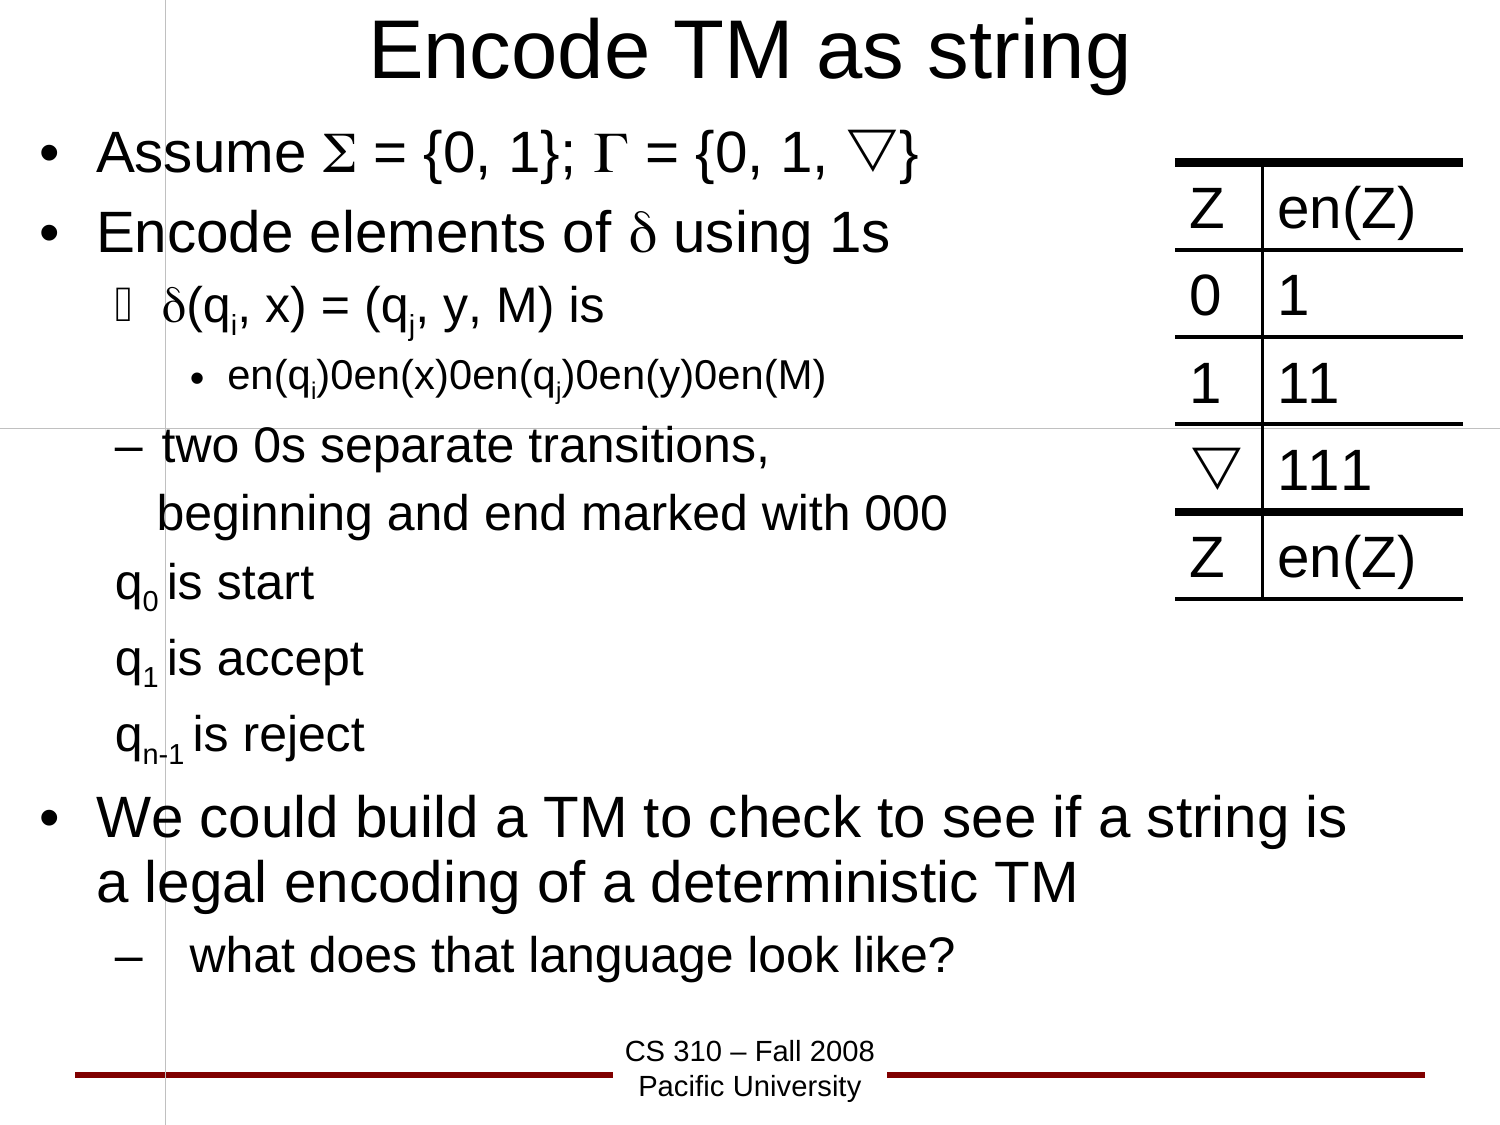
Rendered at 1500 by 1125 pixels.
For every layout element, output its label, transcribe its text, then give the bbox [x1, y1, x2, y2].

table_header en(Z) [1264, 167, 1463, 248]
list Assume  = {0, 1};  = {0, 1, } Encode elements of  using 1s (qi, x) = (qj, y, M) is en(qi)0en(x)0en(qj)0en(y)0en(M) two 0s separate transitions, beginning and end marked with 000 q0 is start q1 is accept qn-1 is reject We could build a TM to check to see if a string is a legal encoding of a deterministic TM what does that language look like? [24, 112, 1388, 1088]
table_cell 111 [1264, 426, 1463, 508]
table_cell 0 [1175, 252, 1261, 335]
title Encode TM as string [112, 0, 1388, 105]
table_cell  [1175, 426, 1261, 508]
table_cell 11 [1264, 339, 1463, 422]
table_cell 1 [1175, 339, 1261, 422]
table_cell 1 [1264, 252, 1463, 335]
table_header Z [1175, 167, 1261, 248]
table_cell Z [1175, 516, 1261, 597]
table_cell en(Z) [1264, 516, 1463, 597]
